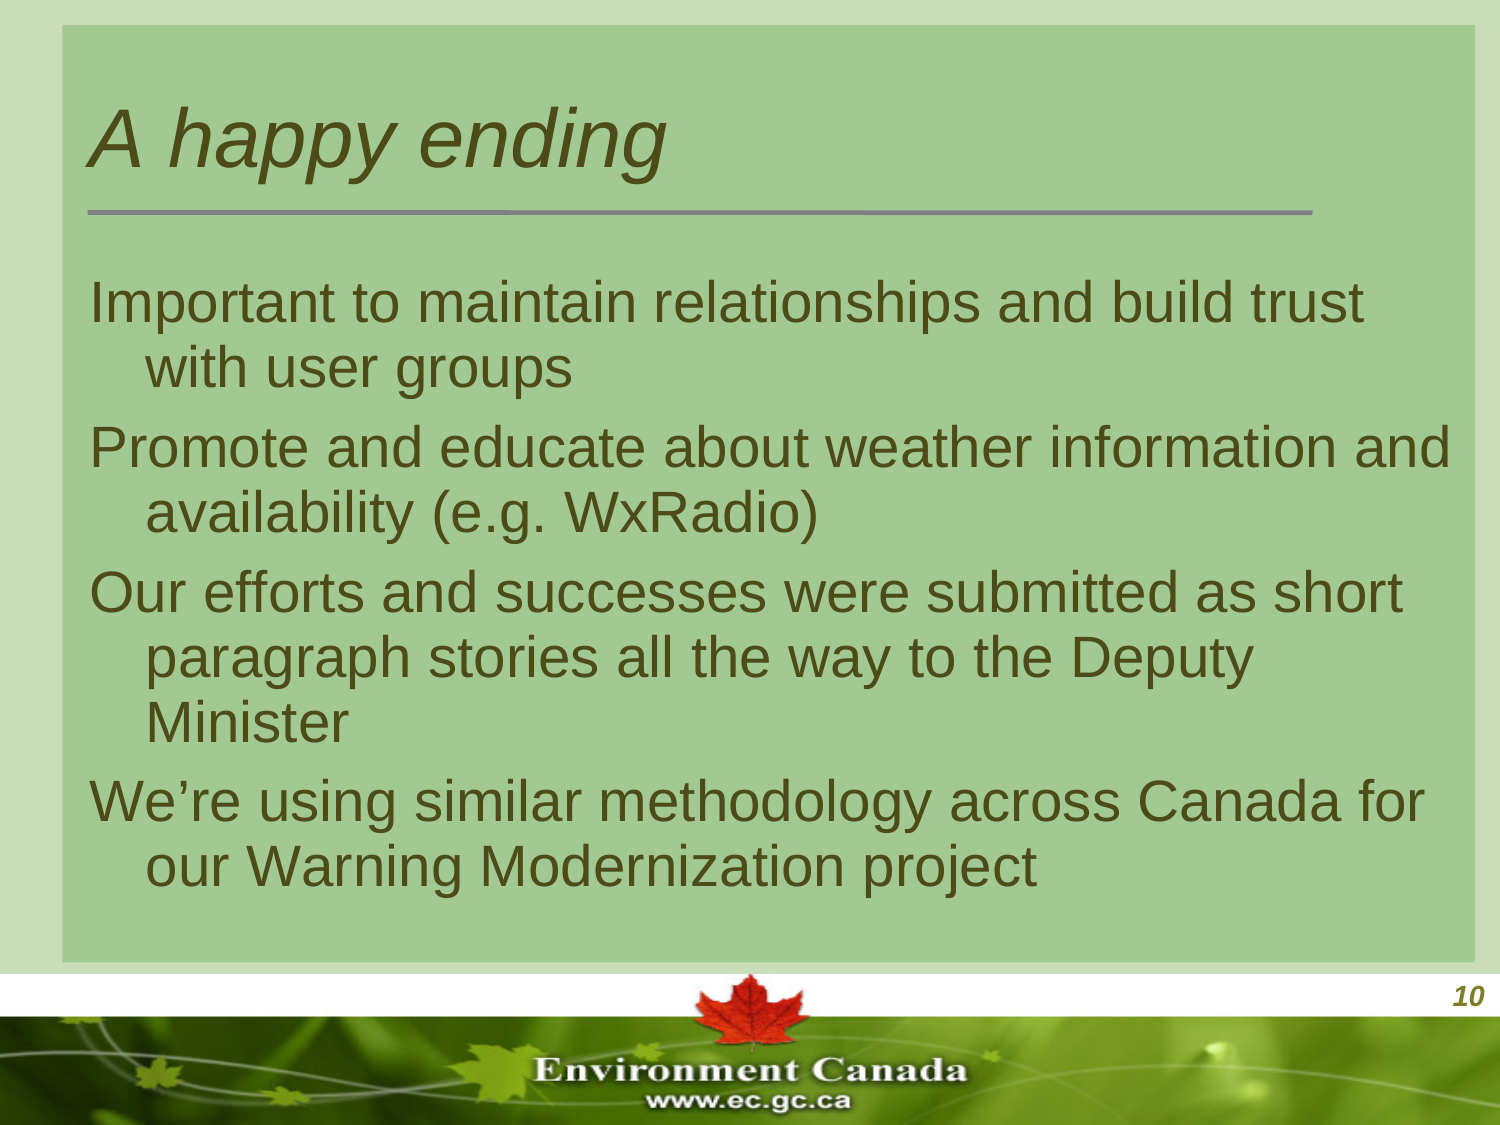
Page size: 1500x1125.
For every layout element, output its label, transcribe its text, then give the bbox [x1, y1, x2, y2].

list Important to maintain relationships and build trust with user groups Promote and educate about weather information and availability (e.g. WxRadio) Our efforts and successes were submitted as short paragraph stories all the way to the Deputy Minister We’re using similar methodology across Canada for our Warning Modernization project [75, 262, 1471, 1006]
picture [0, 974, 1500, 1125]
picture [1473, 989, 1480, 1003]
title A happy ending [75, 45, 1471, 233]
